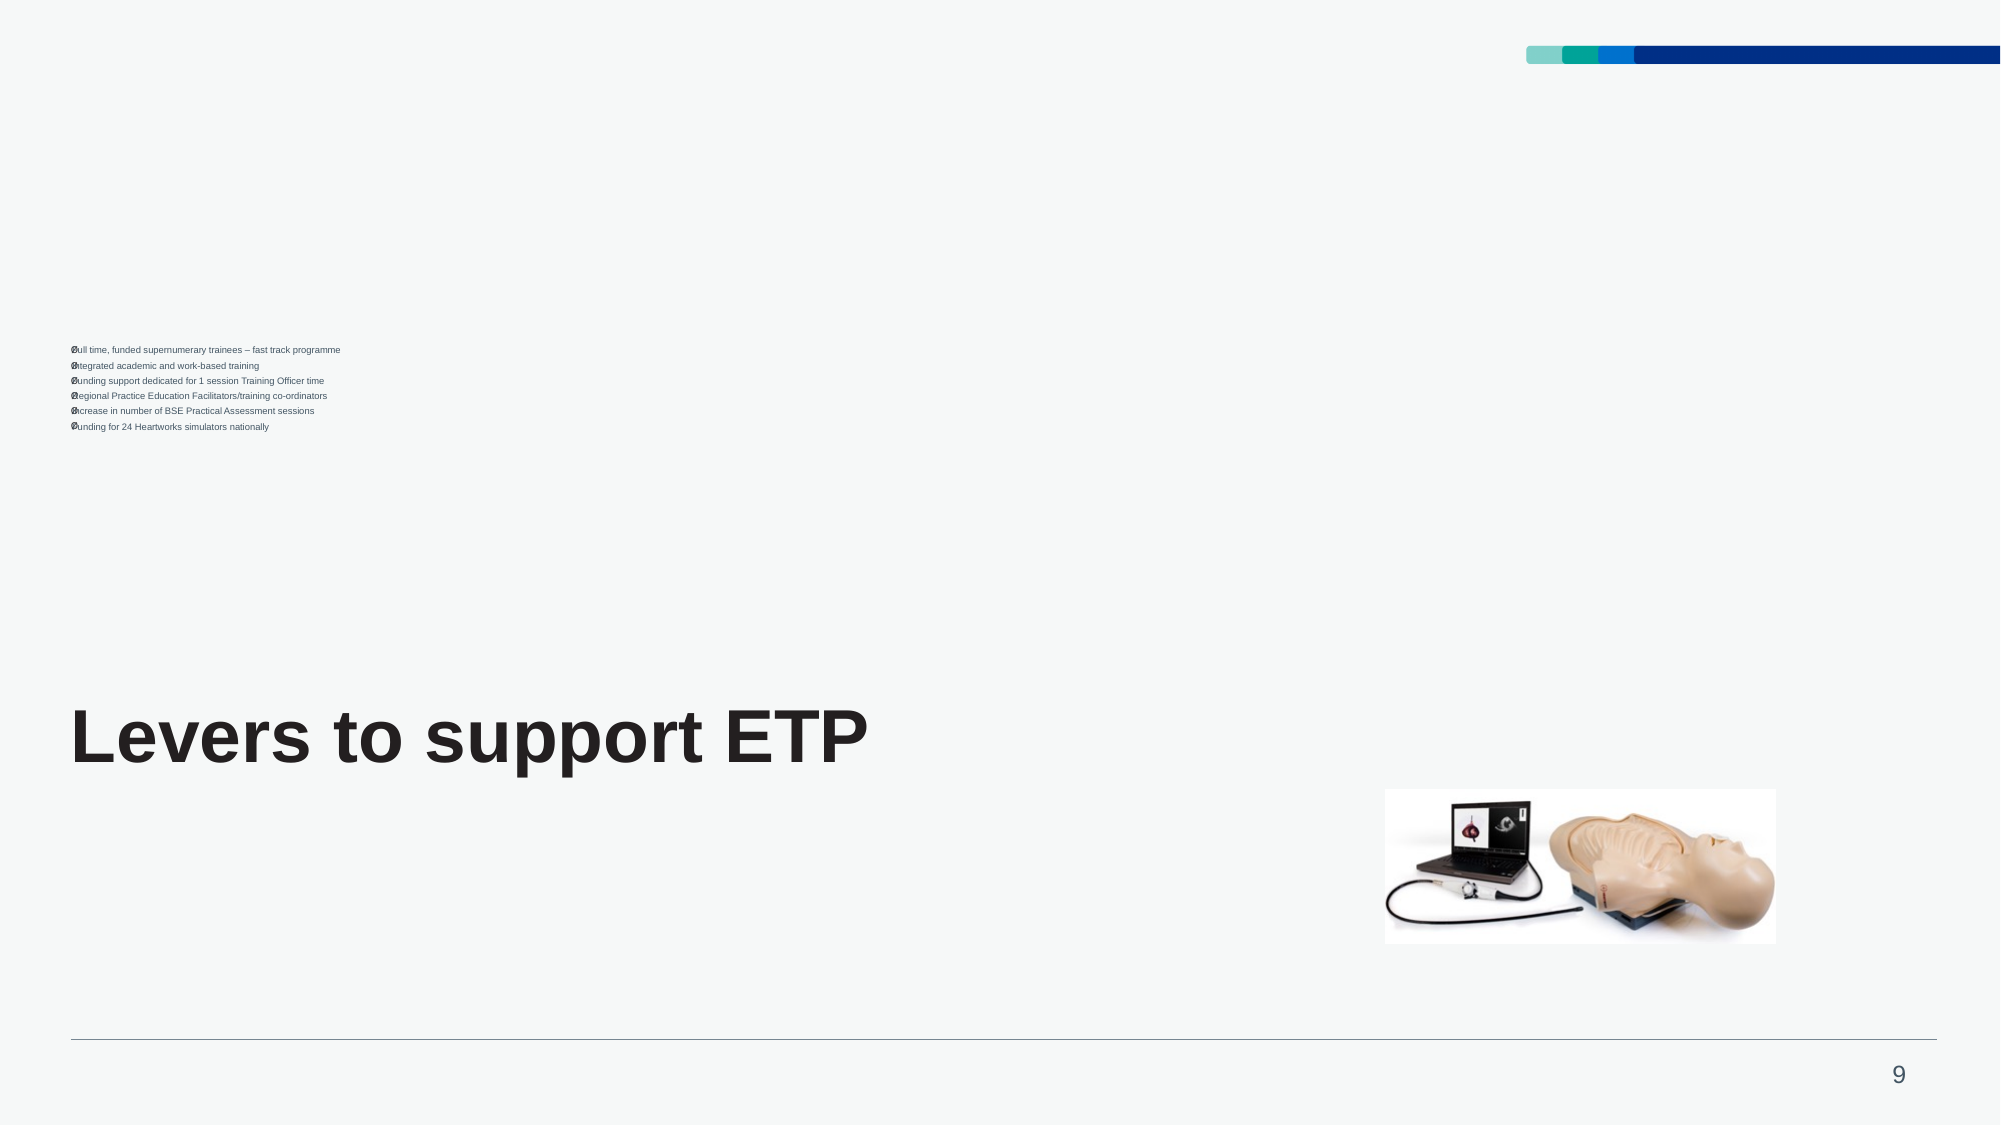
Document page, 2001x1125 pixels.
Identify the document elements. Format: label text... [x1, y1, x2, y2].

list Full time, funded supernumerary trainees – fast track programme Integrated academic and work-based training Funding support dedicated for 1 session Training Officer time Regional Practice Education Facilitators/training co-ordinators Increase in number of BSE Practical Assessment sessions Funding for 24 Heartworks simulators nationally [70, 257, 1890, 1022]
picture [1385, 789, 1776, 944]
title Levers to support ETP [70, 58, 1942, 201]
